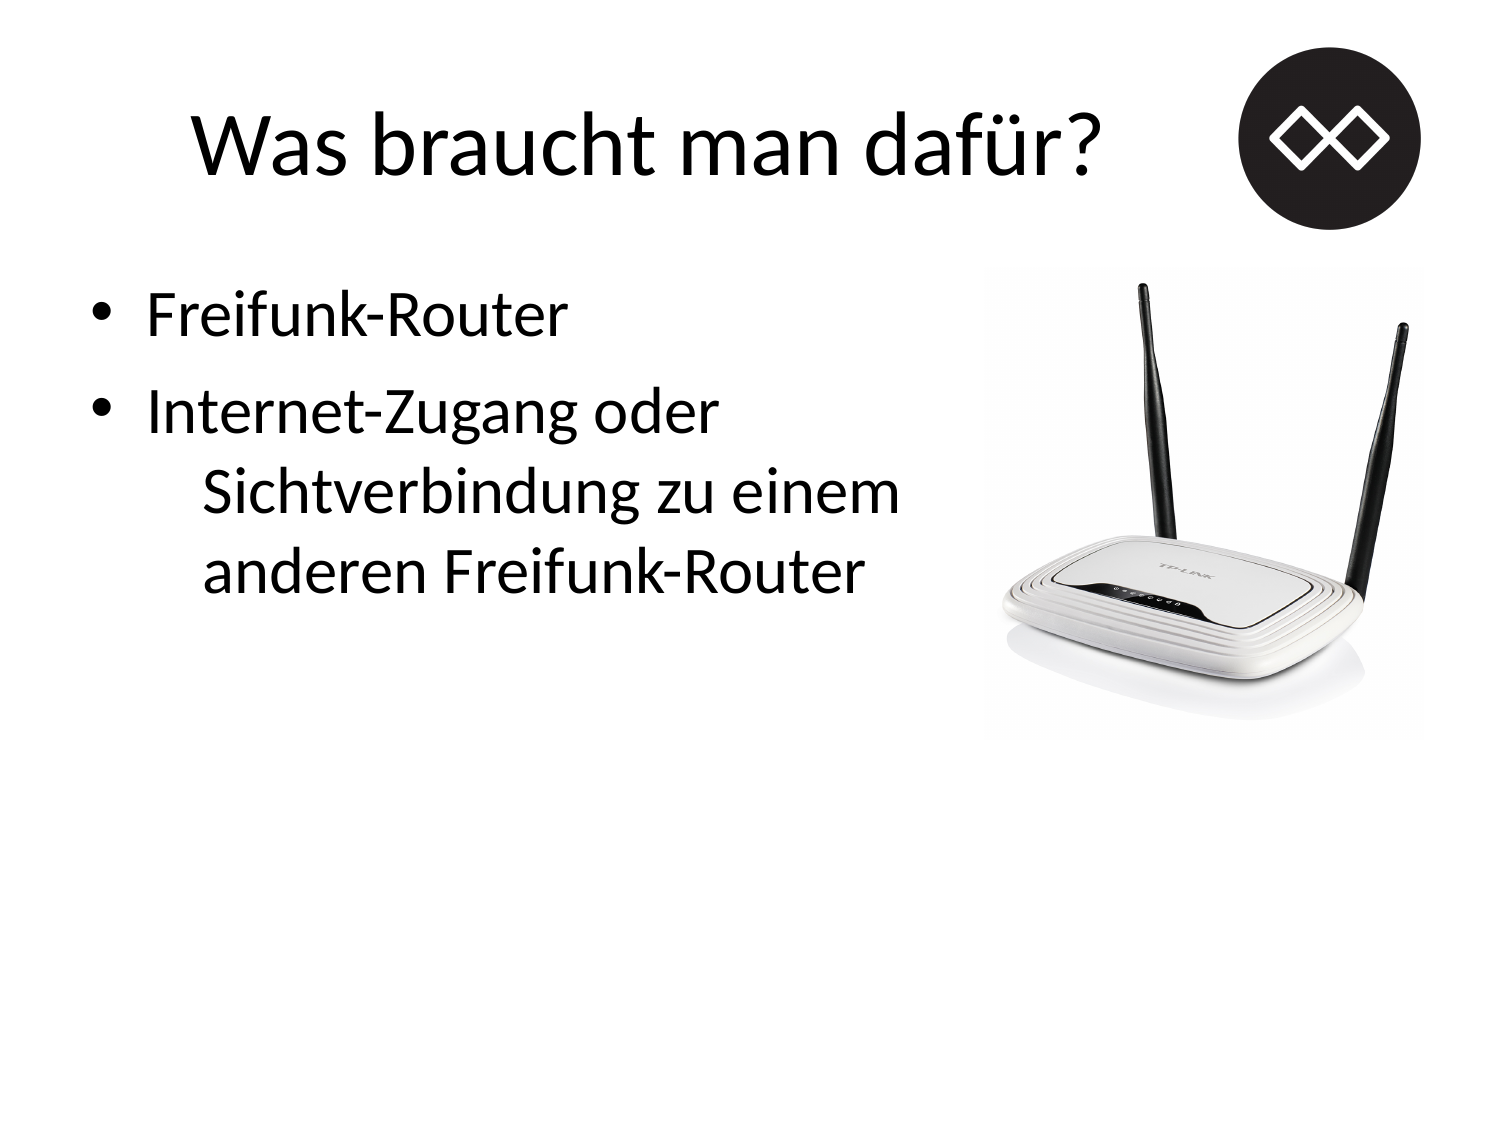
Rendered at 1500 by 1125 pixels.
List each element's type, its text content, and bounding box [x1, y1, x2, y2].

picture [984, 267, 1424, 740]
title Was braucht man dafür? [75, 45, 1223, 233]
list Freifunk-Router Internet-Zugang oder Sichtverbindung zu einem anderen Freifunk-Router [75, 262, 1426, 1005]
